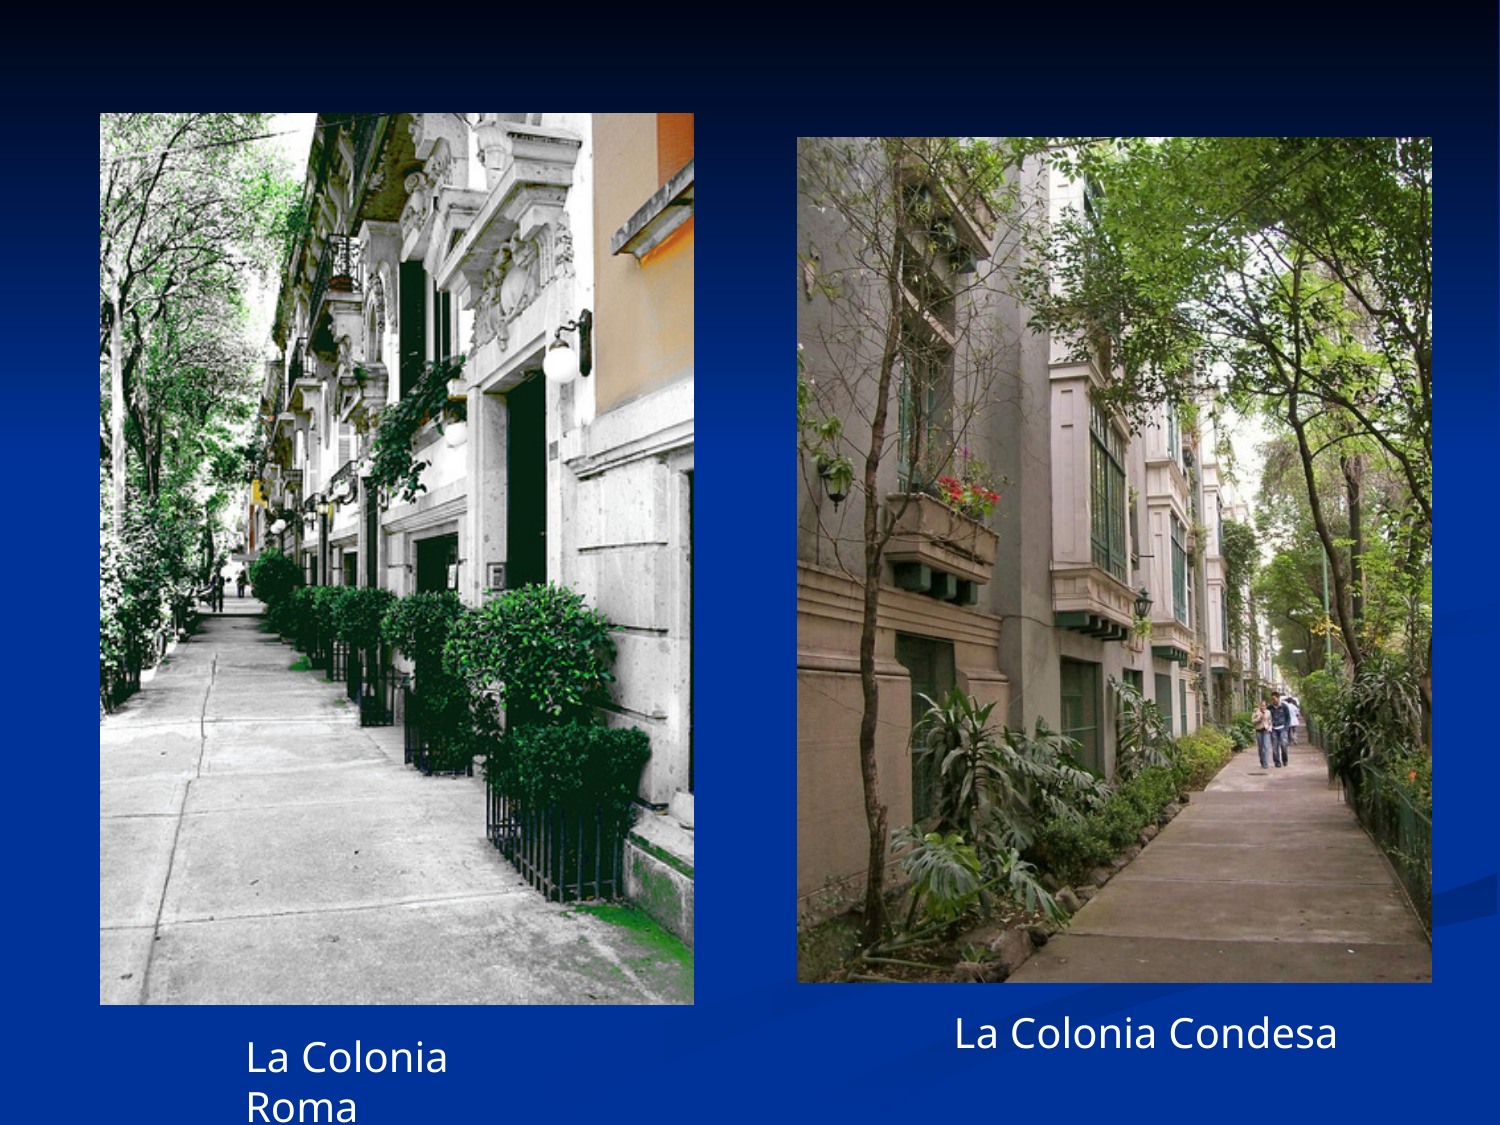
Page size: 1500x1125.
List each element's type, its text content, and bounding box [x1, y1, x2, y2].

text_box La Colonia Condesa [939, 999, 1447, 1065]
text_box La Colonia Roma [230, 1023, 573, 1125]
picture [100, 113, 694, 1005]
picture [797, 137, 1432, 983]
